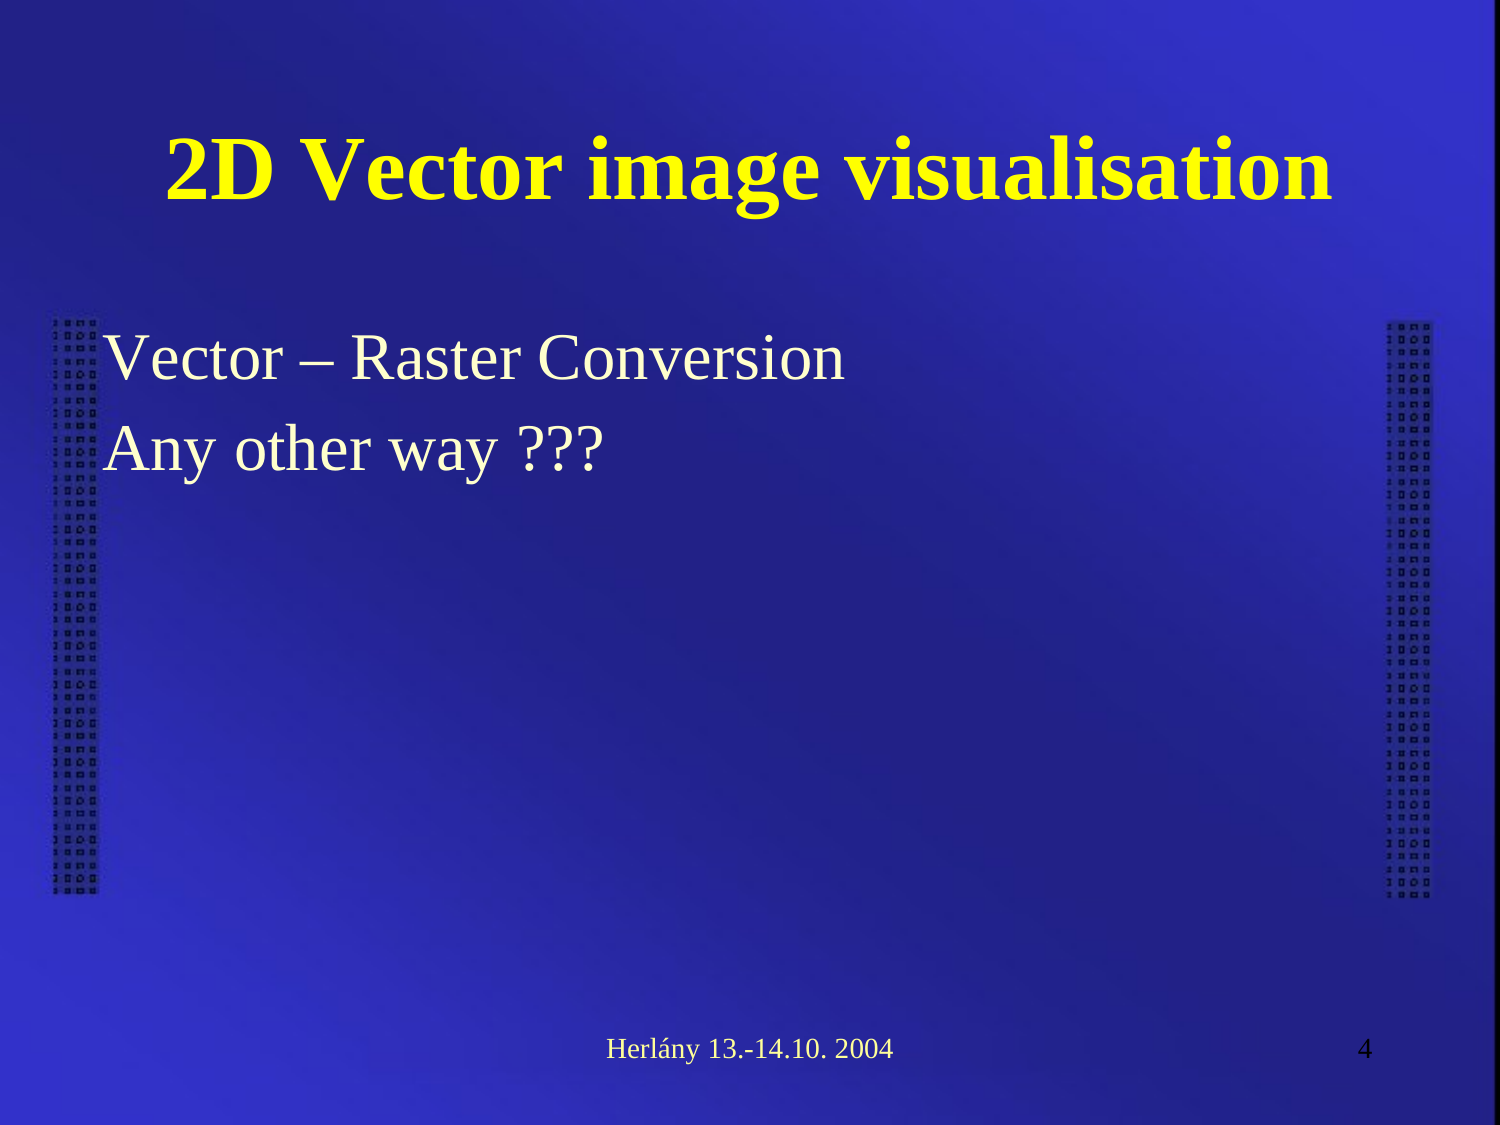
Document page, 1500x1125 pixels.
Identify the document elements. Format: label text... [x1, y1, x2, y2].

picture [0, 0, 1500, 1125]
text_box Herlány 13.-14.10. 2004 [512, 1024, 988, 1073]
list Vector – Raster Conversion Any other way ??? [87, 312, 1438, 988]
title 2D Vector image visualisation [112, 74, 1388, 263]
text_box 1 [1074, 1024, 1388, 1073]
